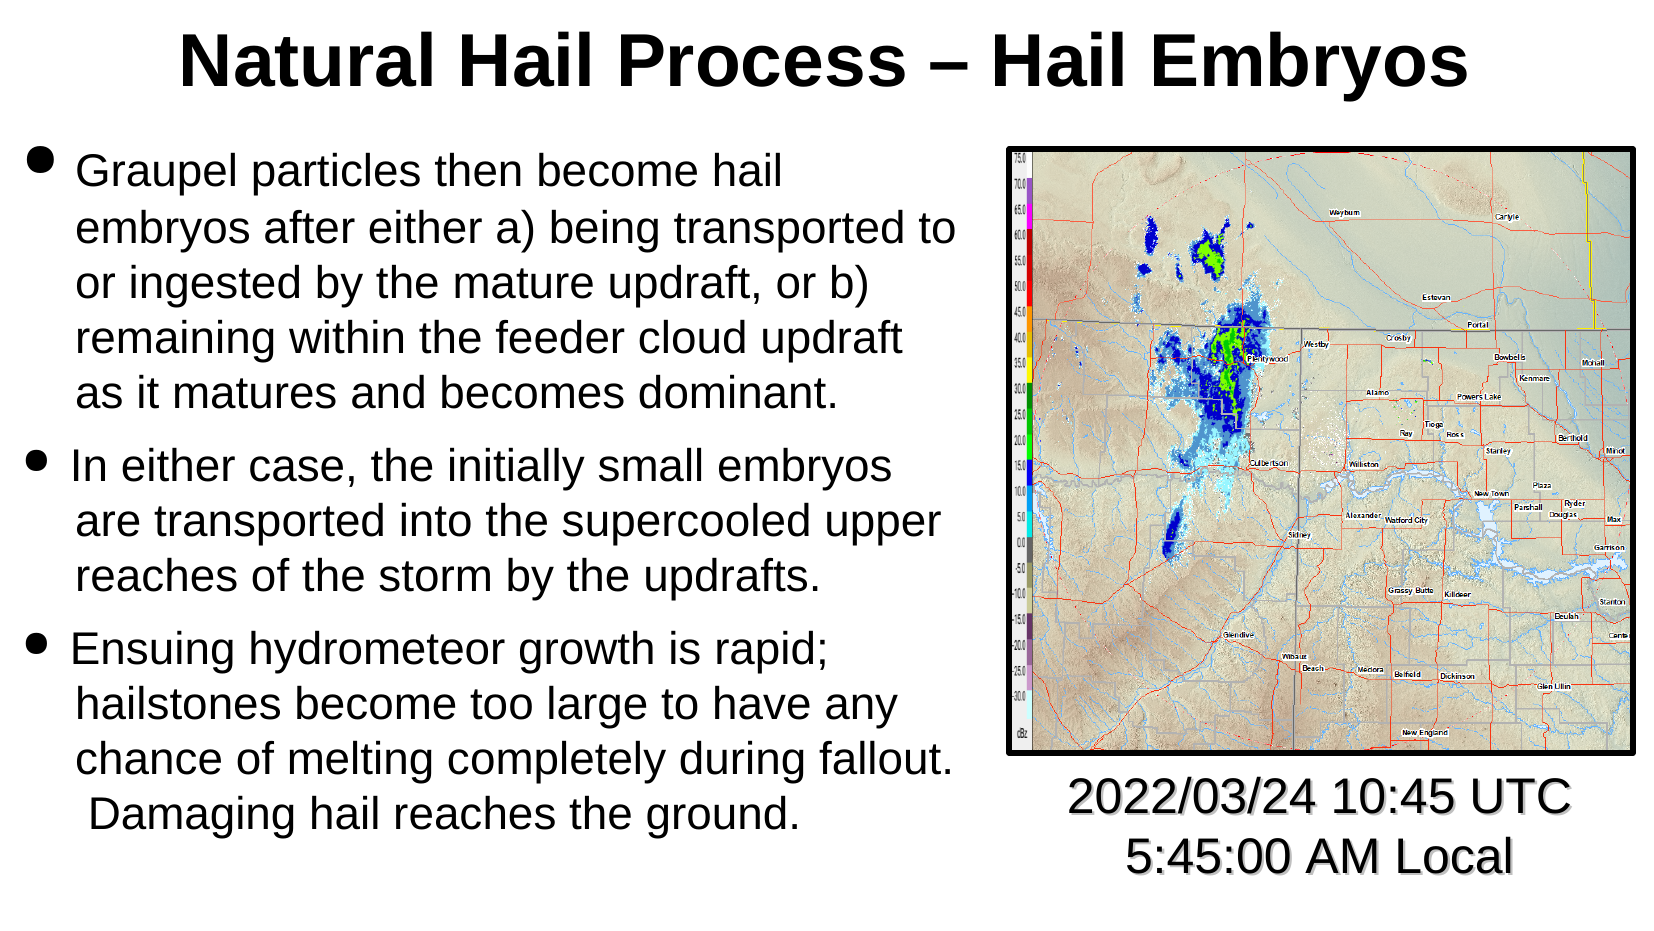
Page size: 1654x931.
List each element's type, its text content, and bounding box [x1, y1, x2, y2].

picture [1012, 152, 1630, 751]
text_box 2022/03/24 10:45 UTC 5:45:00 AM Local [1000, 762, 1639, 901]
title Natural Hail Process – Hail Embryos [0, 5, 1654, 107]
text_box Graupel particles then become hail embryos after either a) being transported to or ingested by the mature updraft, or b) remaining within the feeder cloud updraft as it matures and becomes dominant. In either case, the initially small embryos are transported into the supercooled upper reaches of the storm by the updrafts. Ensuing hydrometeor growth is rapid; hailstones become too large to have any chance of melting completely during fallout. Damaging hail reaches the ground. [4, 120, 976, 846]
